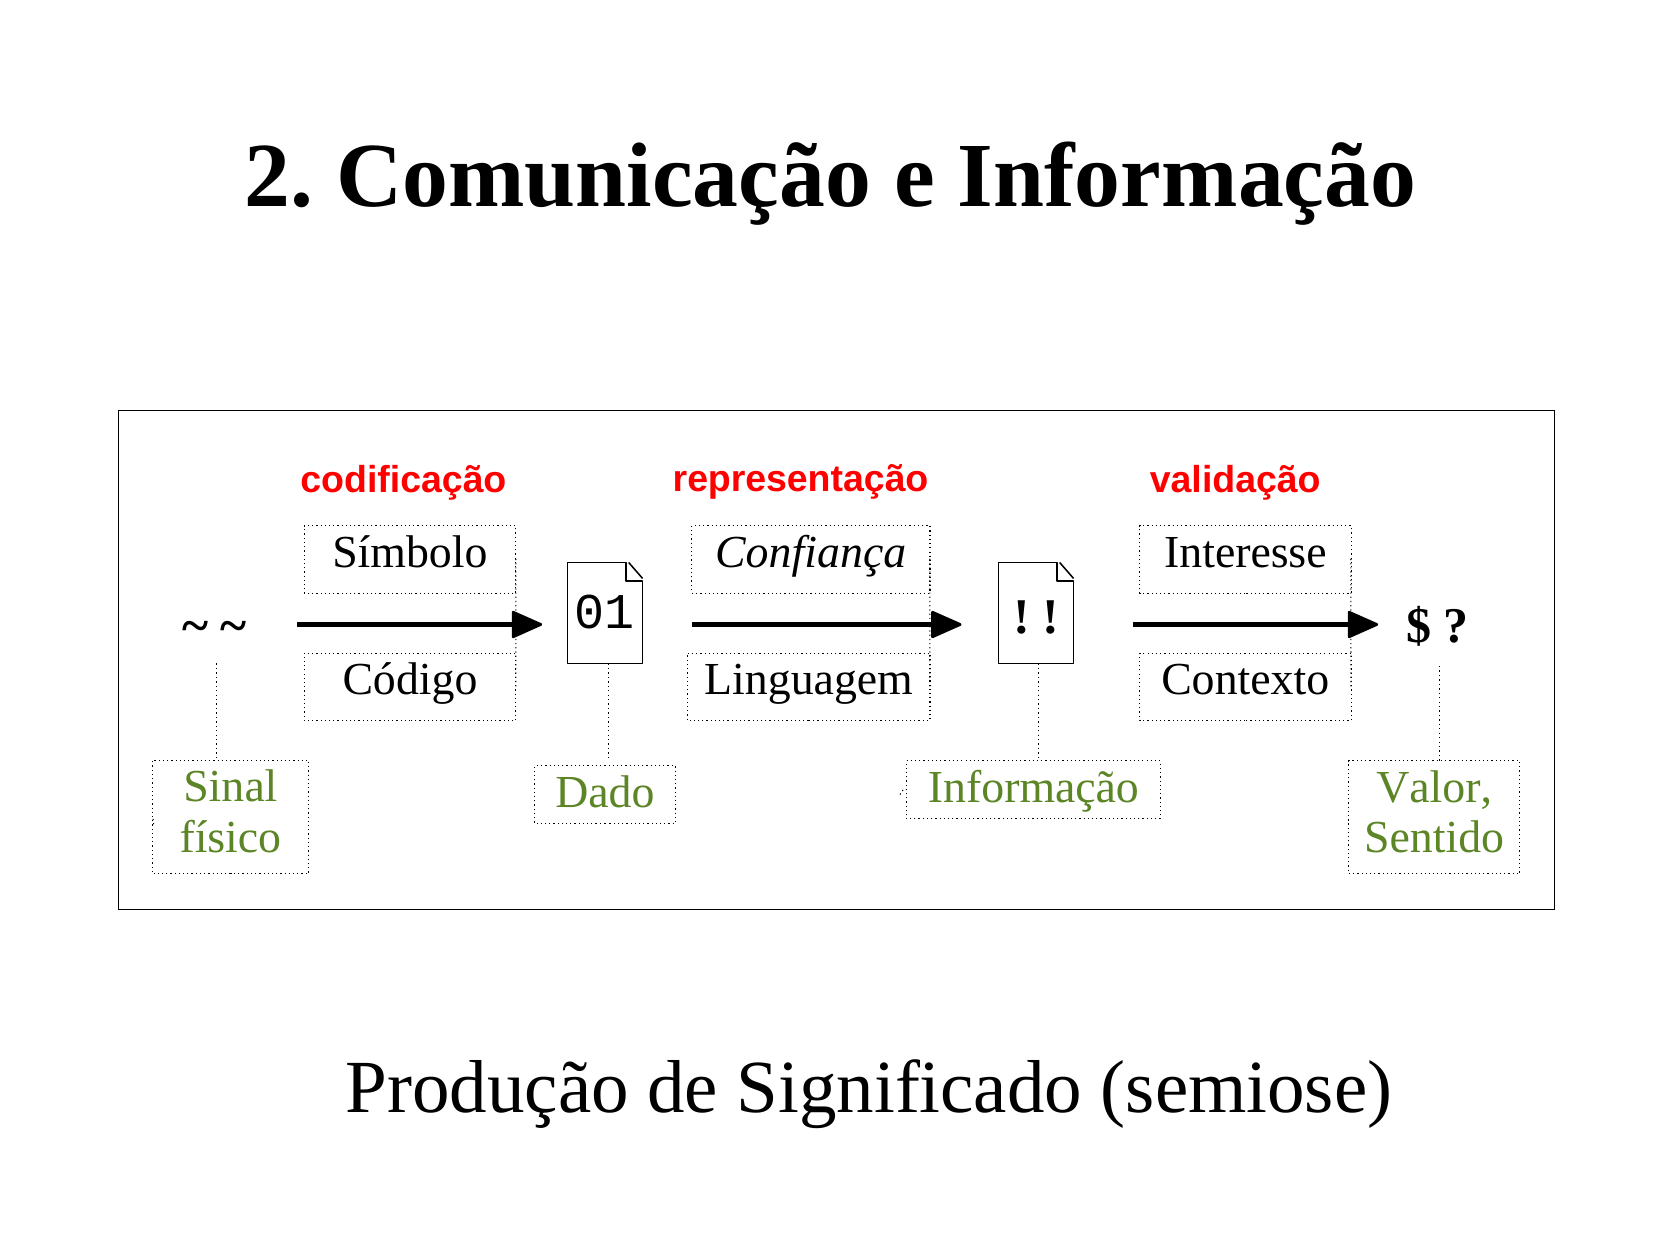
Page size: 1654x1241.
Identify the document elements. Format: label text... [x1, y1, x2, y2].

text_box [998, 562, 1074, 664]
text_box Código [304, 653, 516, 721]
text_box 01 [574, 586, 635, 667]
text_box Contexto [1139, 653, 1352, 721]
text_box validação [1150, 458, 1379, 502]
text_box Valor, Sentido [1348, 760, 1520, 874]
text_box ! ! [1013, 588, 1077, 667]
text_box ~ ~ [182, 598, 294, 678]
text_box Confiança [691, 525, 931, 594]
text_box Dado [534, 765, 676, 824]
text_box $ ? [1406, 598, 1517, 677]
text_box Interesse [1139, 525, 1352, 594]
text_box Linguagem [687, 653, 931, 721]
title 2. Comunicação e Informação [152, 72, 1511, 280]
text_box [567, 562, 643, 664]
text_box codificação [300, 458, 529, 501]
text_box Símbolo [304, 525, 516, 594]
text_box Produção de Significado (semiose) [345, 1045, 1393, 1129]
text_box representação [672, 457, 945, 509]
text_box Informação [906, 760, 1161, 819]
text_box Sinal físico [152, 760, 309, 874]
